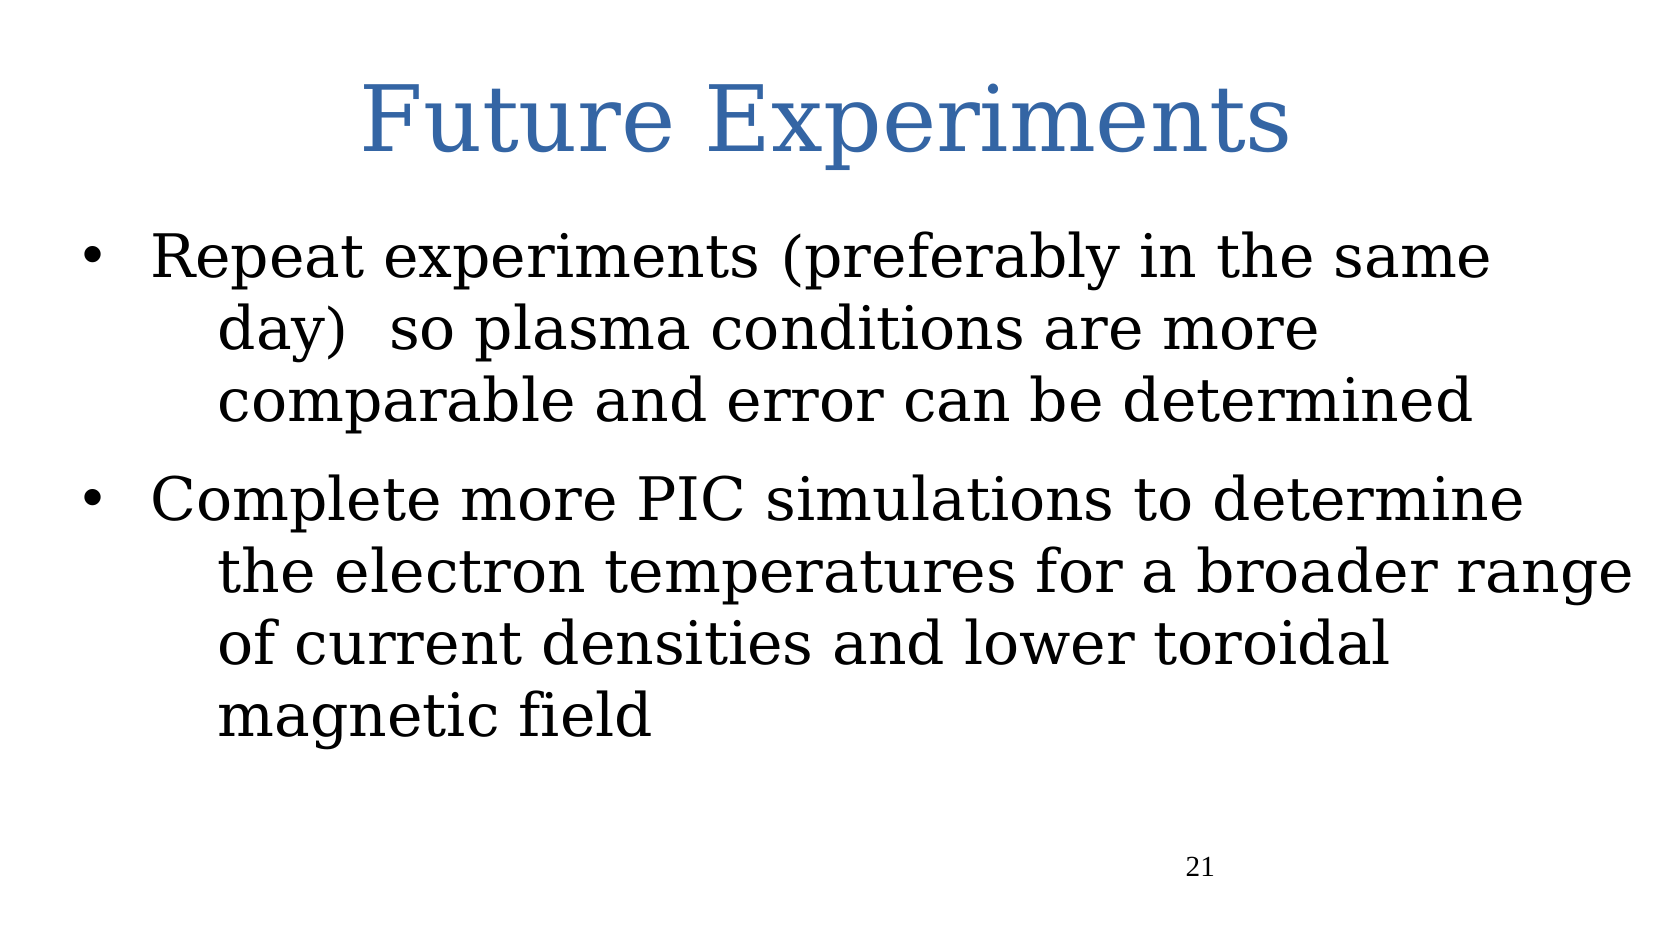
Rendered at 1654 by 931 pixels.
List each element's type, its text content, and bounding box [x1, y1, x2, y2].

title Future Experiments [82, 37, 1571, 193]
list Repeat experiments (preferably in the same day) so plasma conditions are more comparable and error can be determined Complete more PIC simulations to determine the electron temperatures for a broader range of current densities and lower toroidal magnetic field [82, 217, 1641, 758]
text_box [1185, 847, 1571, 912]
